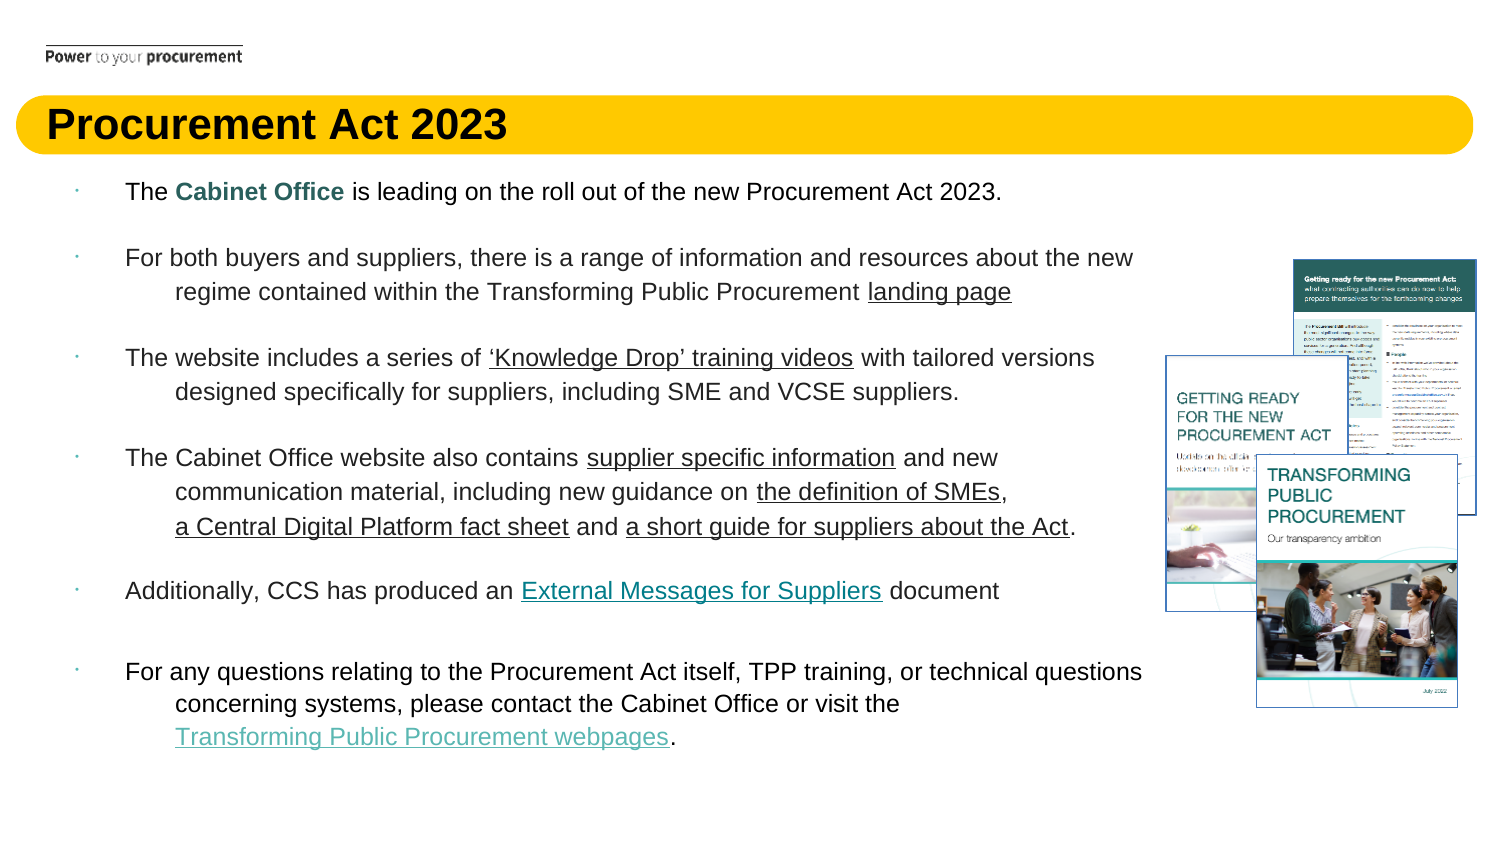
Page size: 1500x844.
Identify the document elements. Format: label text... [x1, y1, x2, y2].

picture [1294, 260, 1476, 515]
title Procurement Act 2023 [46, 95, 1476, 200]
title The Cabinet Office is leading on the roll out of the new Procurement Act 2023. For both buyers and suppliers, there is a range of information and resources about the new regime contained within the Transforming Public Procurement landing page The website includes a series of ‘Knowledge Drop’ training videos with tailored versions designed specifically for suppliers, including SME and VCSE suppliers. The Cabinet Office website also contains supplier specific information and new communication material, including new guidance on the definition of SMEs, a Central Digital Platform fact sheet and a short guide for suppliers about the Act. Additionally, CCS has produced an External Messages for Suppliers document For any questions relating to the Procurement Act itself, TPP training, or technical questions concerning systems, please contact the Cabinet Office or visit the Transforming Public Procurement webpages. [25, 172, 1167, 774]
picture [1166, 356, 1348, 611]
picture [1257, 455, 1457, 707]
